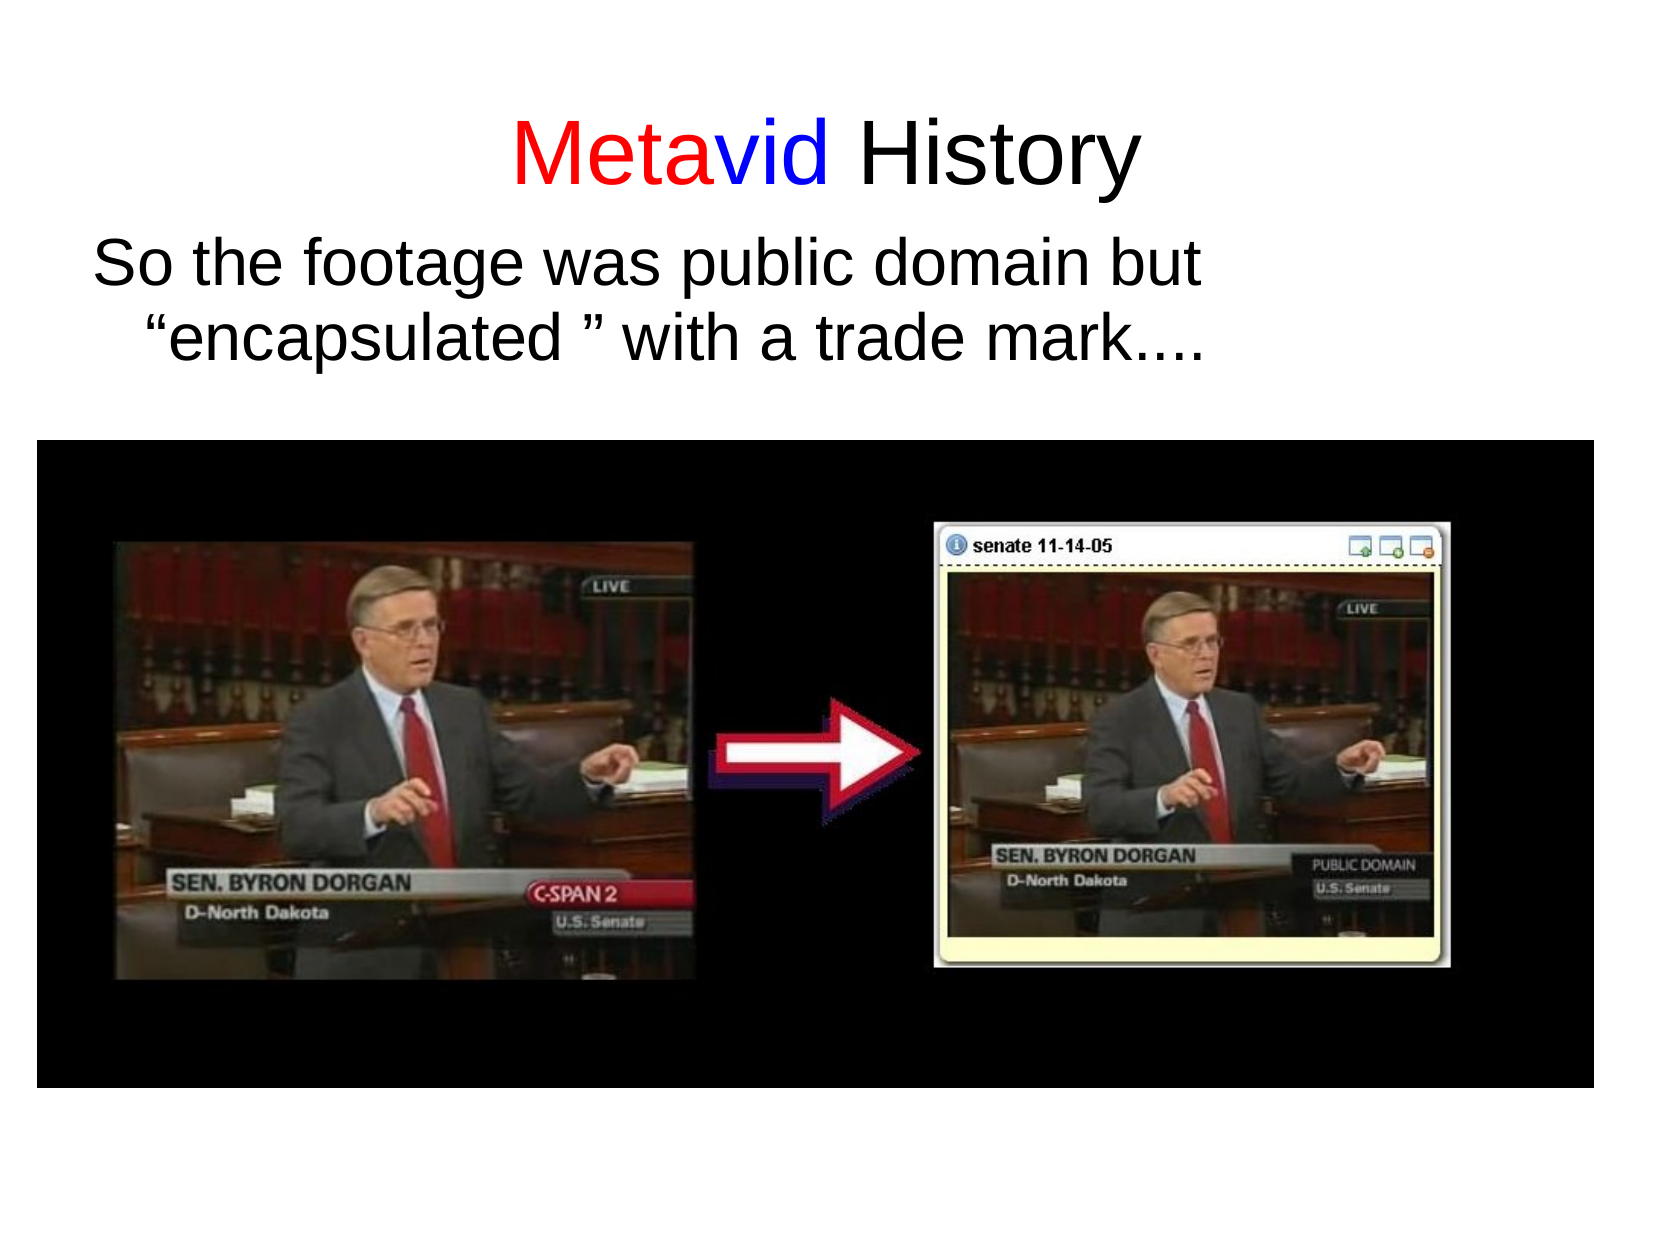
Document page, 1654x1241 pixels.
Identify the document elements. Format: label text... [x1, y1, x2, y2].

list So the footage was public domain but “encapsulated ” with a trade mark.... [75, 225, 1564, 440]
title Metavid History [82, 56, 1571, 250]
picture [37, 440, 1594, 1088]
